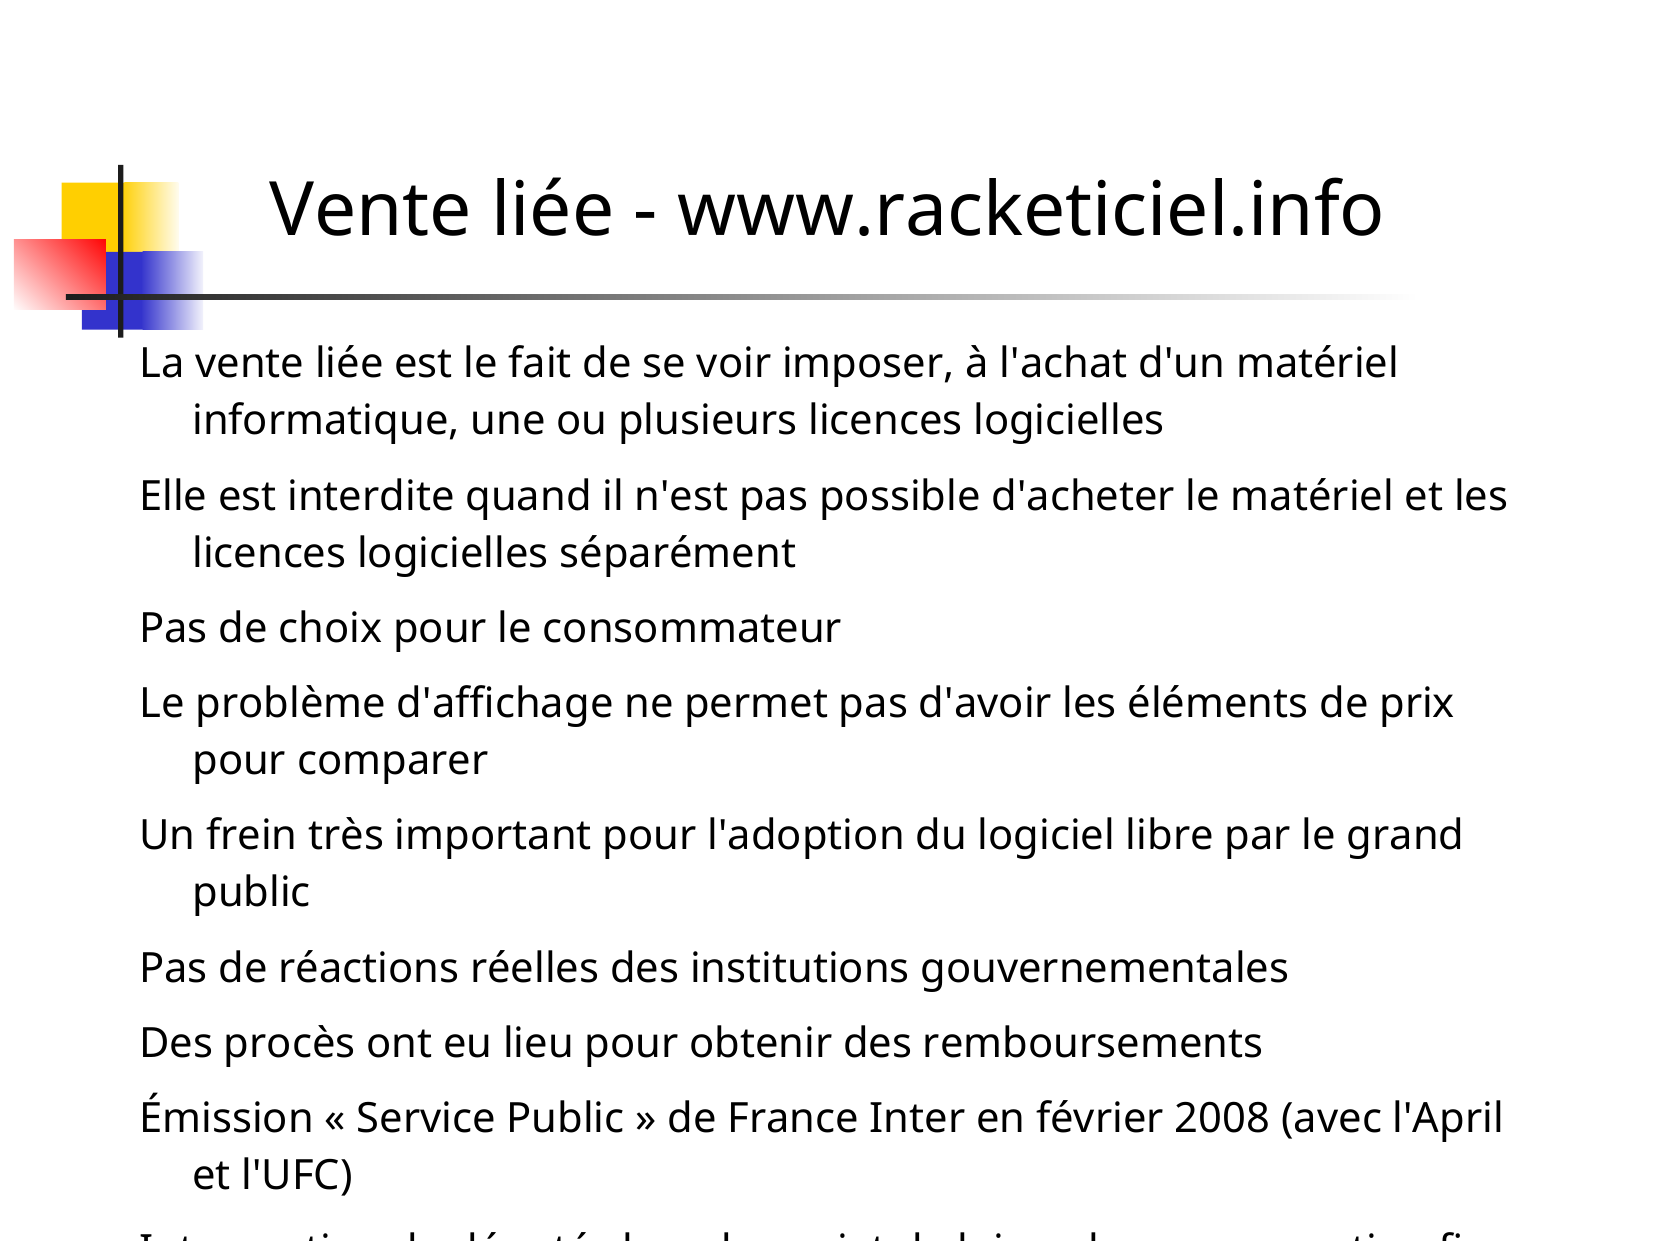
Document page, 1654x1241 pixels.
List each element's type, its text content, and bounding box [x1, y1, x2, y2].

list La vente liée est le fait de se voir imposer, à l'achat d'un matériel informatique, une ou plusieurs licences logicielles Elle est interdite quand il n'est pas possible d'acheter le matériel et les licences logicielles séparément Pas de choix pour le consommateur Le problème d'affichage ne permet pas d'avoir les éléments de prix pour comparer Un frein très important pour l'adoption du logiciel libre par le grand public Pas de réactions réelles des institutions gouvernementales Des procès ont eu lieu pour obtenir des remboursements Émission « Service Public » de France Inter en février 2008 (avec l'April et l'UFC) Intervention de députés lors du projet de loi sur la consommation fin 2007. Luc Chatel nie le problème. [121, 333, 1534, 1241]
title Vente liée - www.racketiciel.info [121, 102, 1534, 311]
